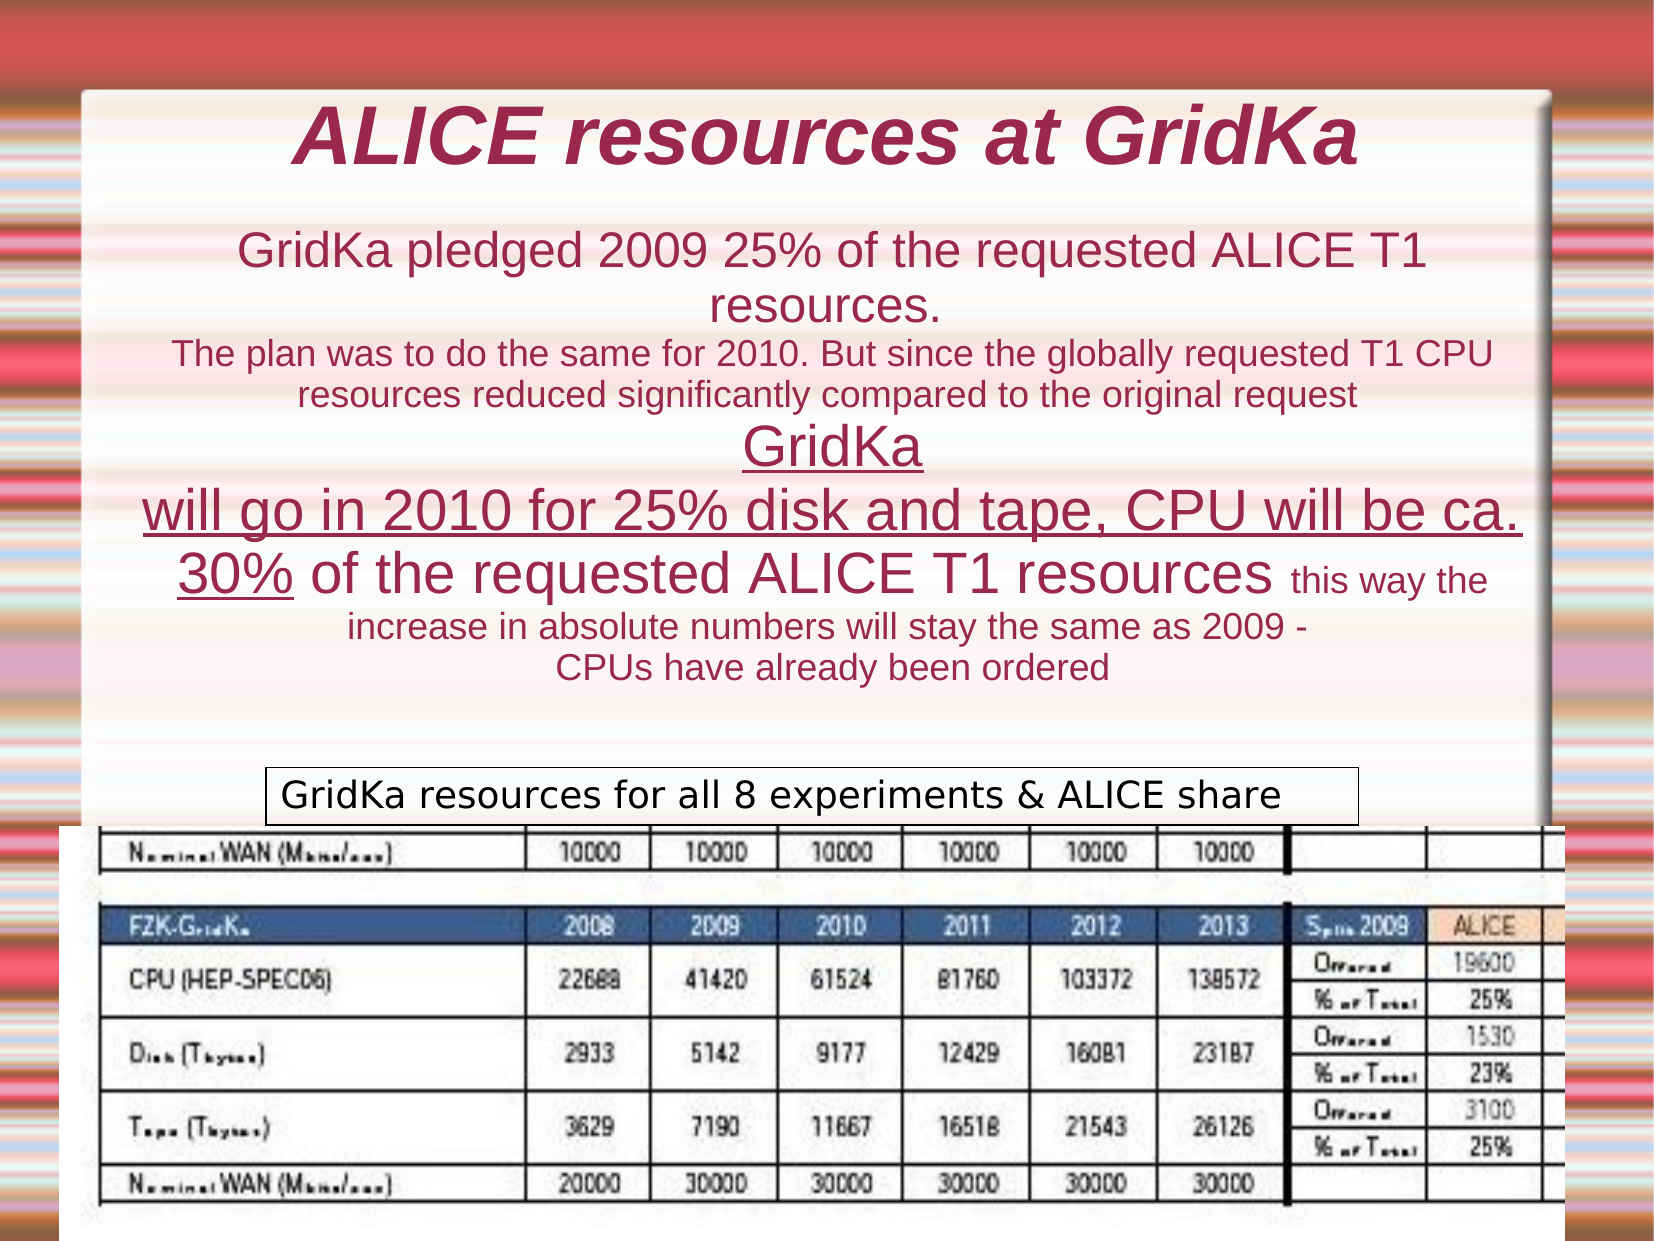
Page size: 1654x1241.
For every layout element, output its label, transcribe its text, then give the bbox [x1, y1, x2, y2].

picture [0, 0, 1654, 1241]
text_box GridKa resources for all 8 experiments & ALICE share [265, 767, 1359, 826]
title ALICE resources at GridKa [82, 41, 1571, 234]
subtitle GridKa pledged 2009 25% of the requested ALICE T1 resources. The plan was to do the same for 2010. But since the globally requested T1 CPU resources reduced significantly compared to the original request GridKa will go in 2010 for 25% disk and tape, CPU will be ca. 30% of the requested ALICE T1 resources this way the increase in absolute numbers will stay the same as 2009 - CPUs have already been ordered [118, 213, 1548, 699]
